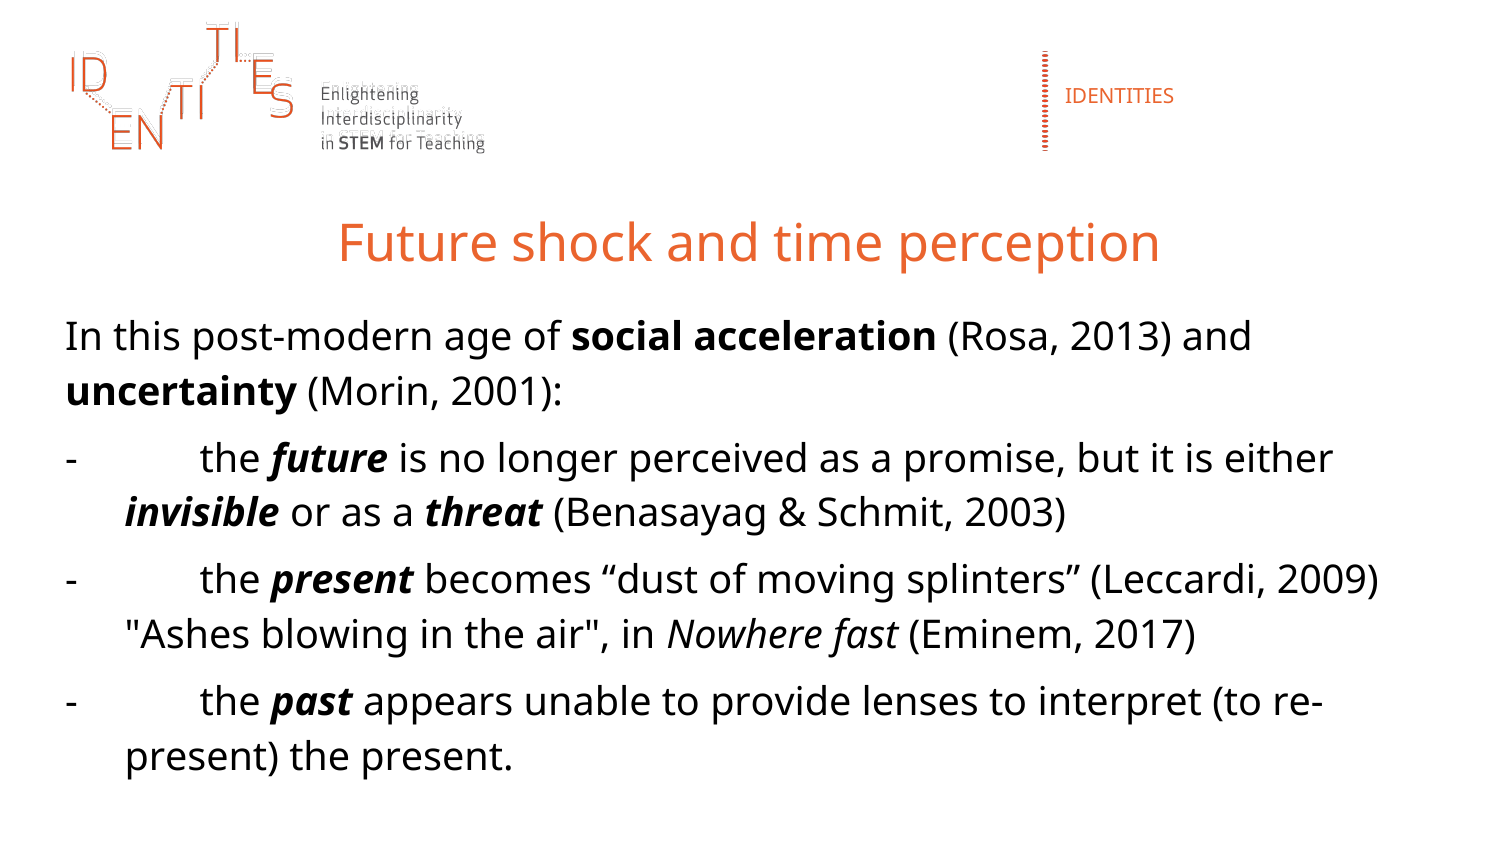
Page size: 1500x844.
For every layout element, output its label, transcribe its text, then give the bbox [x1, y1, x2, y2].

picture [1042, 51, 1051, 151]
text_box Future shock and time perception [112, 191, 1388, 289]
text_box In this post-modern age of social acceleration (Rosa, 2013) and uncertainty (Morin, 2001): - the future is no longer perceived as a promise, but it is either invisible or as a threat (Benasayag & Schmit, 2003) - the present becomes “dust of moving splinters” (Leccardi, 2009) "Ashes blowing in the air", in Nowhere fast (Eminem, 2017) - the past appears unable to provide lenses to interpret (to re-present) the present. [50, 288, 1451, 834]
picture [71, 18, 485, 157]
text_box IDENTITIES [1050, 75, 1472, 142]
